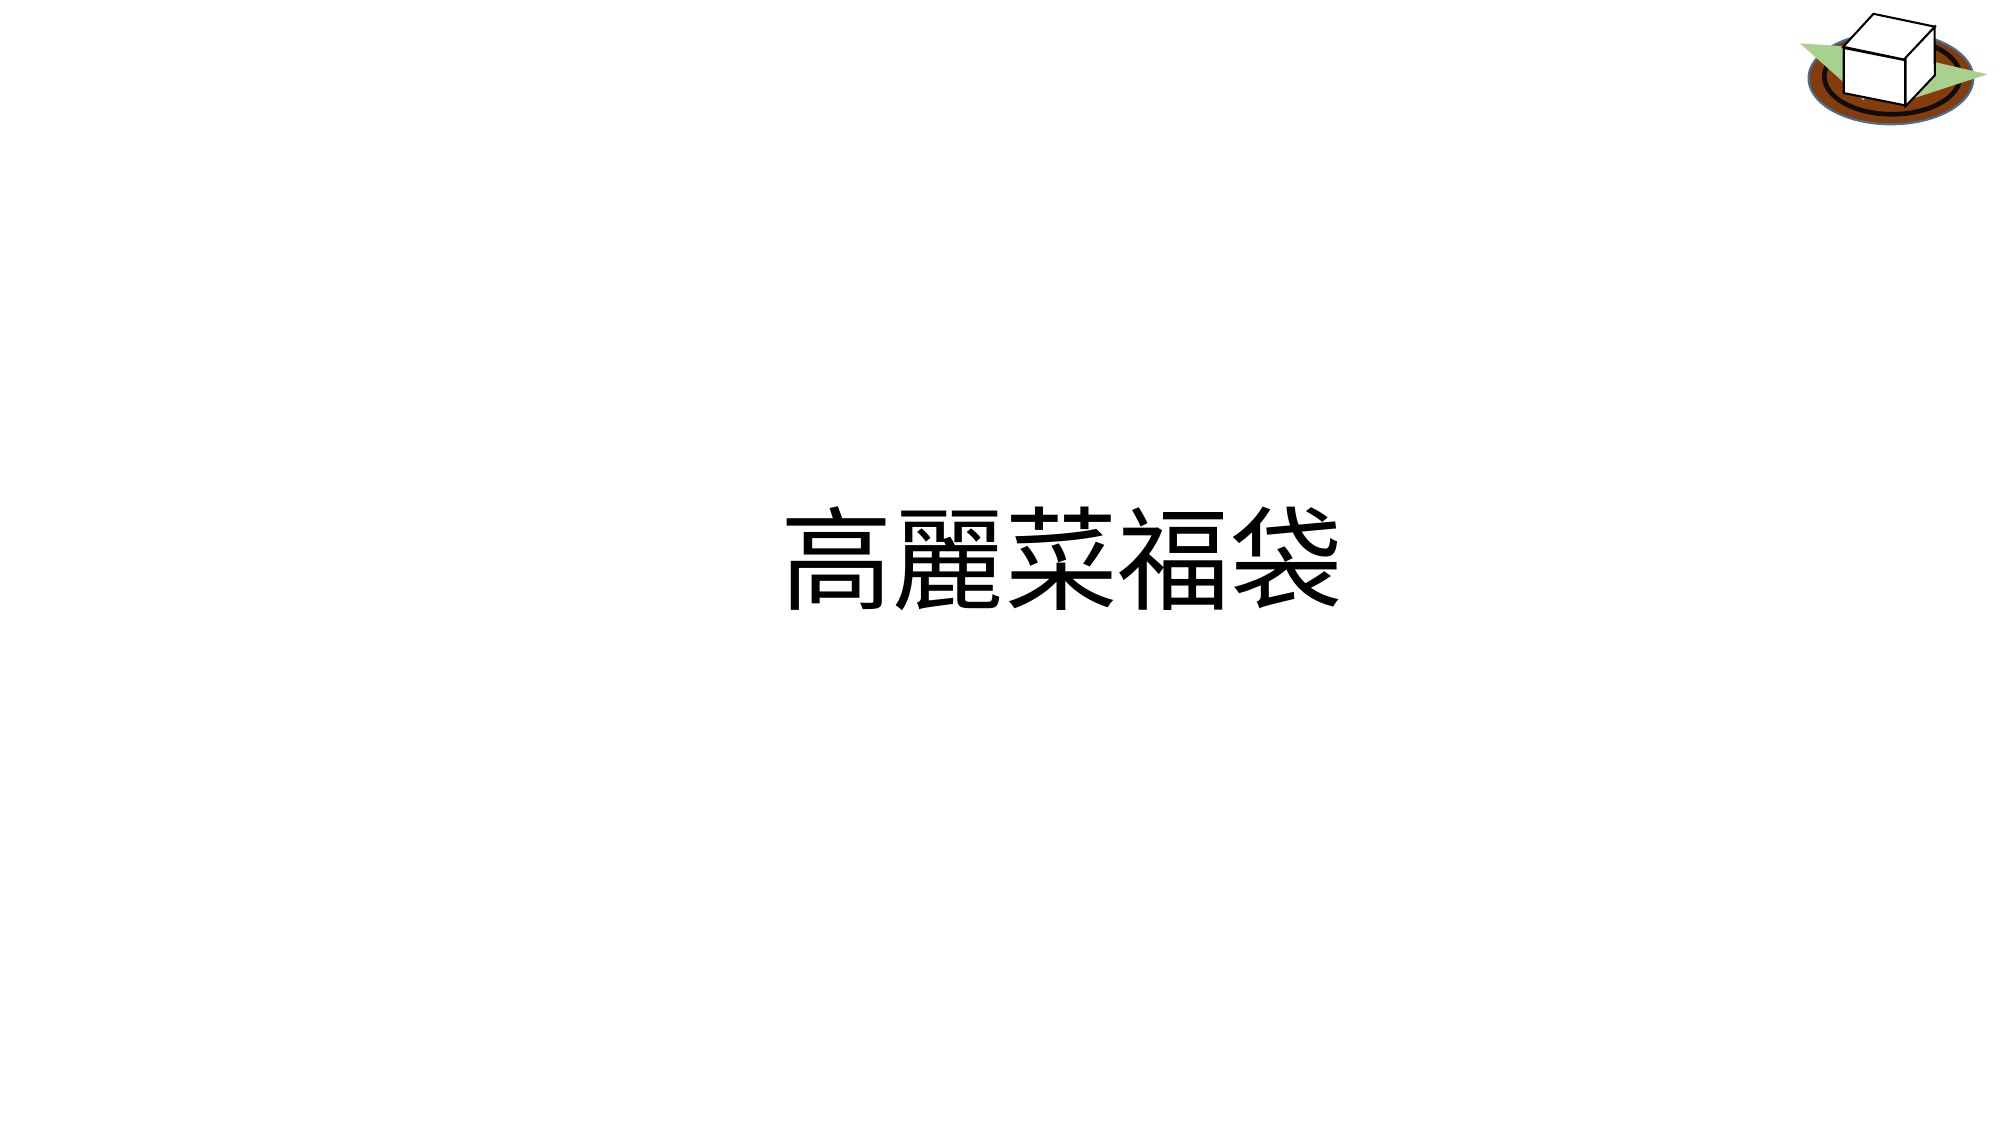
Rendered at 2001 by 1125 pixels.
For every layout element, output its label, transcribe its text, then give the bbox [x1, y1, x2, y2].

text_box [1800, 13, 1988, 125]
text_box 高麗菜福袋 [637, 481, 1486, 633]
